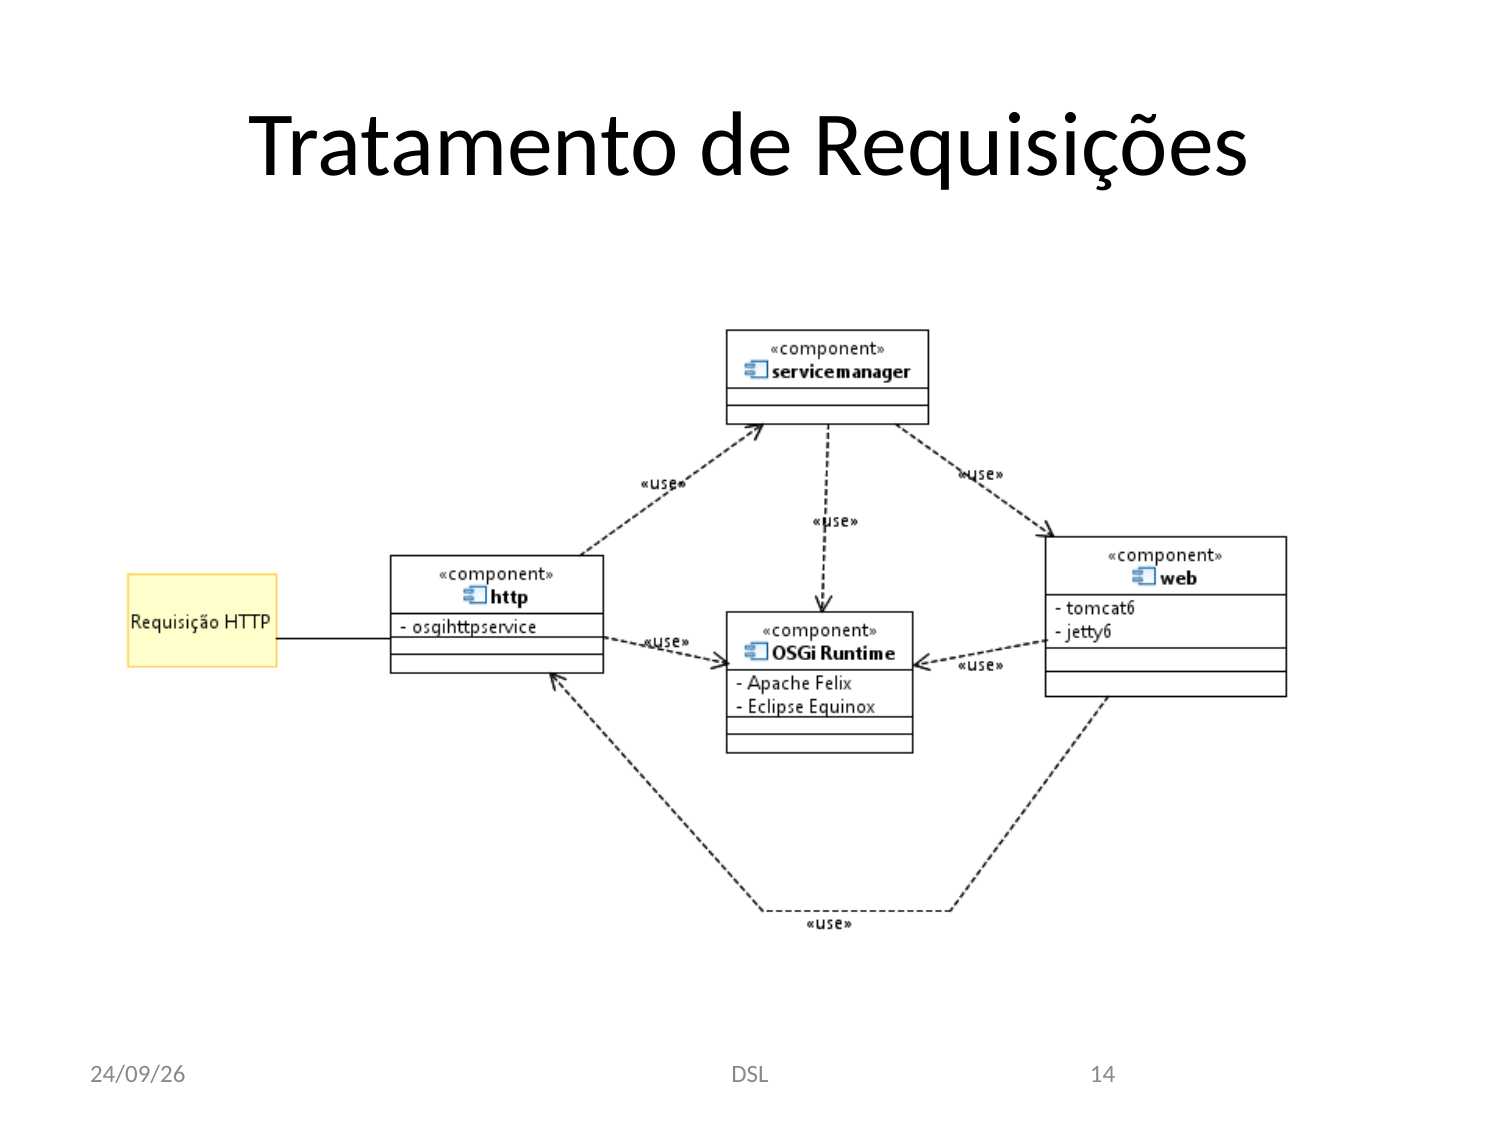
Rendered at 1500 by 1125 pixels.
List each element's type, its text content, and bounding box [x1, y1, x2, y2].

picture [112, 314, 1303, 970]
title Tratamento de Requisições [75, 45, 1426, 233]
text_box DSL [512, 1042, 988, 1103]
text_box 15/12/2009 [75, 1042, 426, 1103]
text_box 14 [1074, 1042, 1426, 1103]
